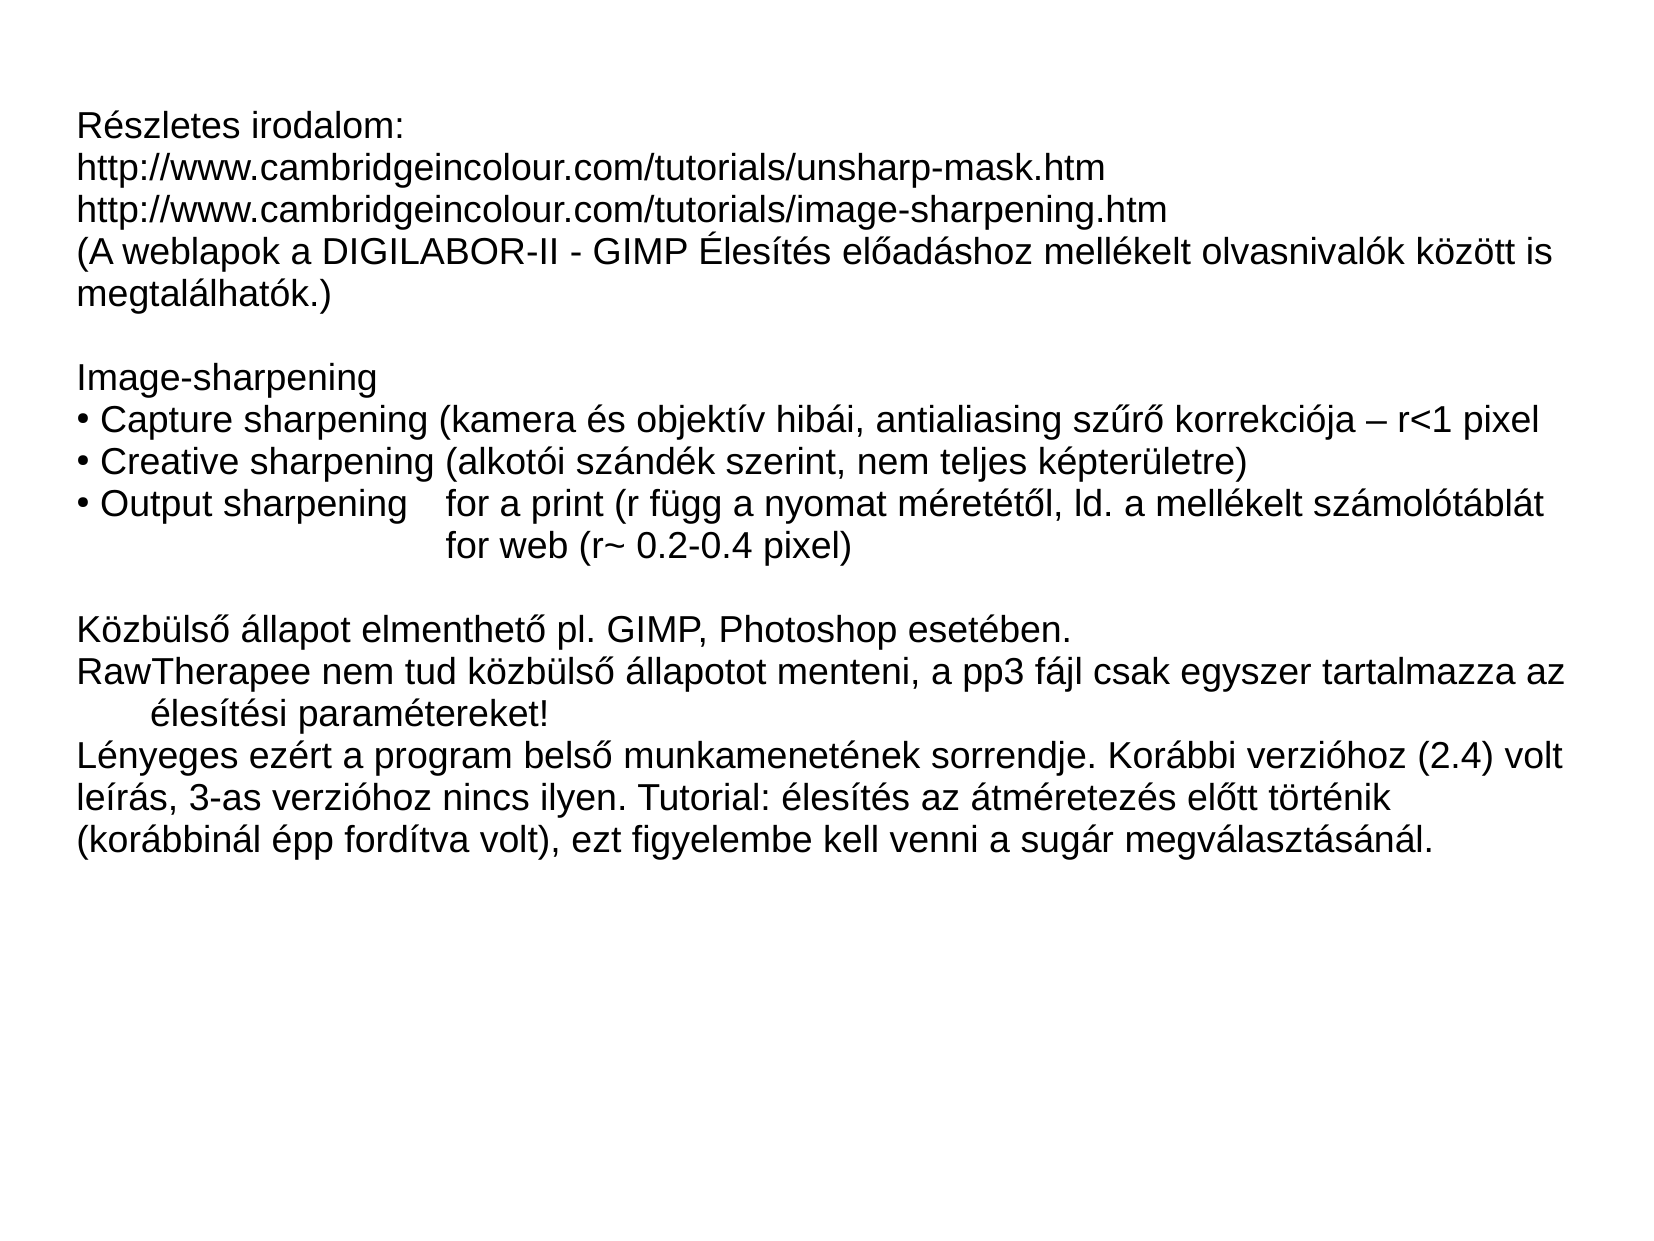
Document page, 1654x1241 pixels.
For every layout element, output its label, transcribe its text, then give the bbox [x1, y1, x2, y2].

text_box Részletes irodalom: http://www.cambridgeincolour.com/tutorials/unsharp-mask.htm http://www.cambridgeincolour.com/tutorials/image-sharpening.htm (A weblapok a DIGILABOR-II - GIMP Élesítés előadáshoz mellékelt olvasnivalók között is megtalálhatók.) Image-sharpening Capture sharpening (kamera és objektív hibái, antialiasing szűrő korrekciója – r<1 pixel Creative sharpening (alkotói szándék szerint, nem teljes képterületre) Output sharpening for a print (r függ a nyomat méretétől, ld. a mellékelt számolótáblát for web (r~ 0.2-0.4 pixel) Közbülső állapot elmenthető pl. GIMP, Photoshop esetében. RawTherapee nem tud közbülső állapotot menteni, a pp3 fájl csak egyszer tartalmazza az élesítési paramétereket! Lényeges ezért a program belső munkamenetének sorrendje. Korábbi verzióhoz (2.4) volt leírás, 3-as verzióhoz nincs ilyen. Tutorial: élesítés az átméretezés előtt történik (korábbinál épp fordítva volt), ezt figyelembe kell venni a sugár megválasztásánál. [61, 97, 1595, 912]
